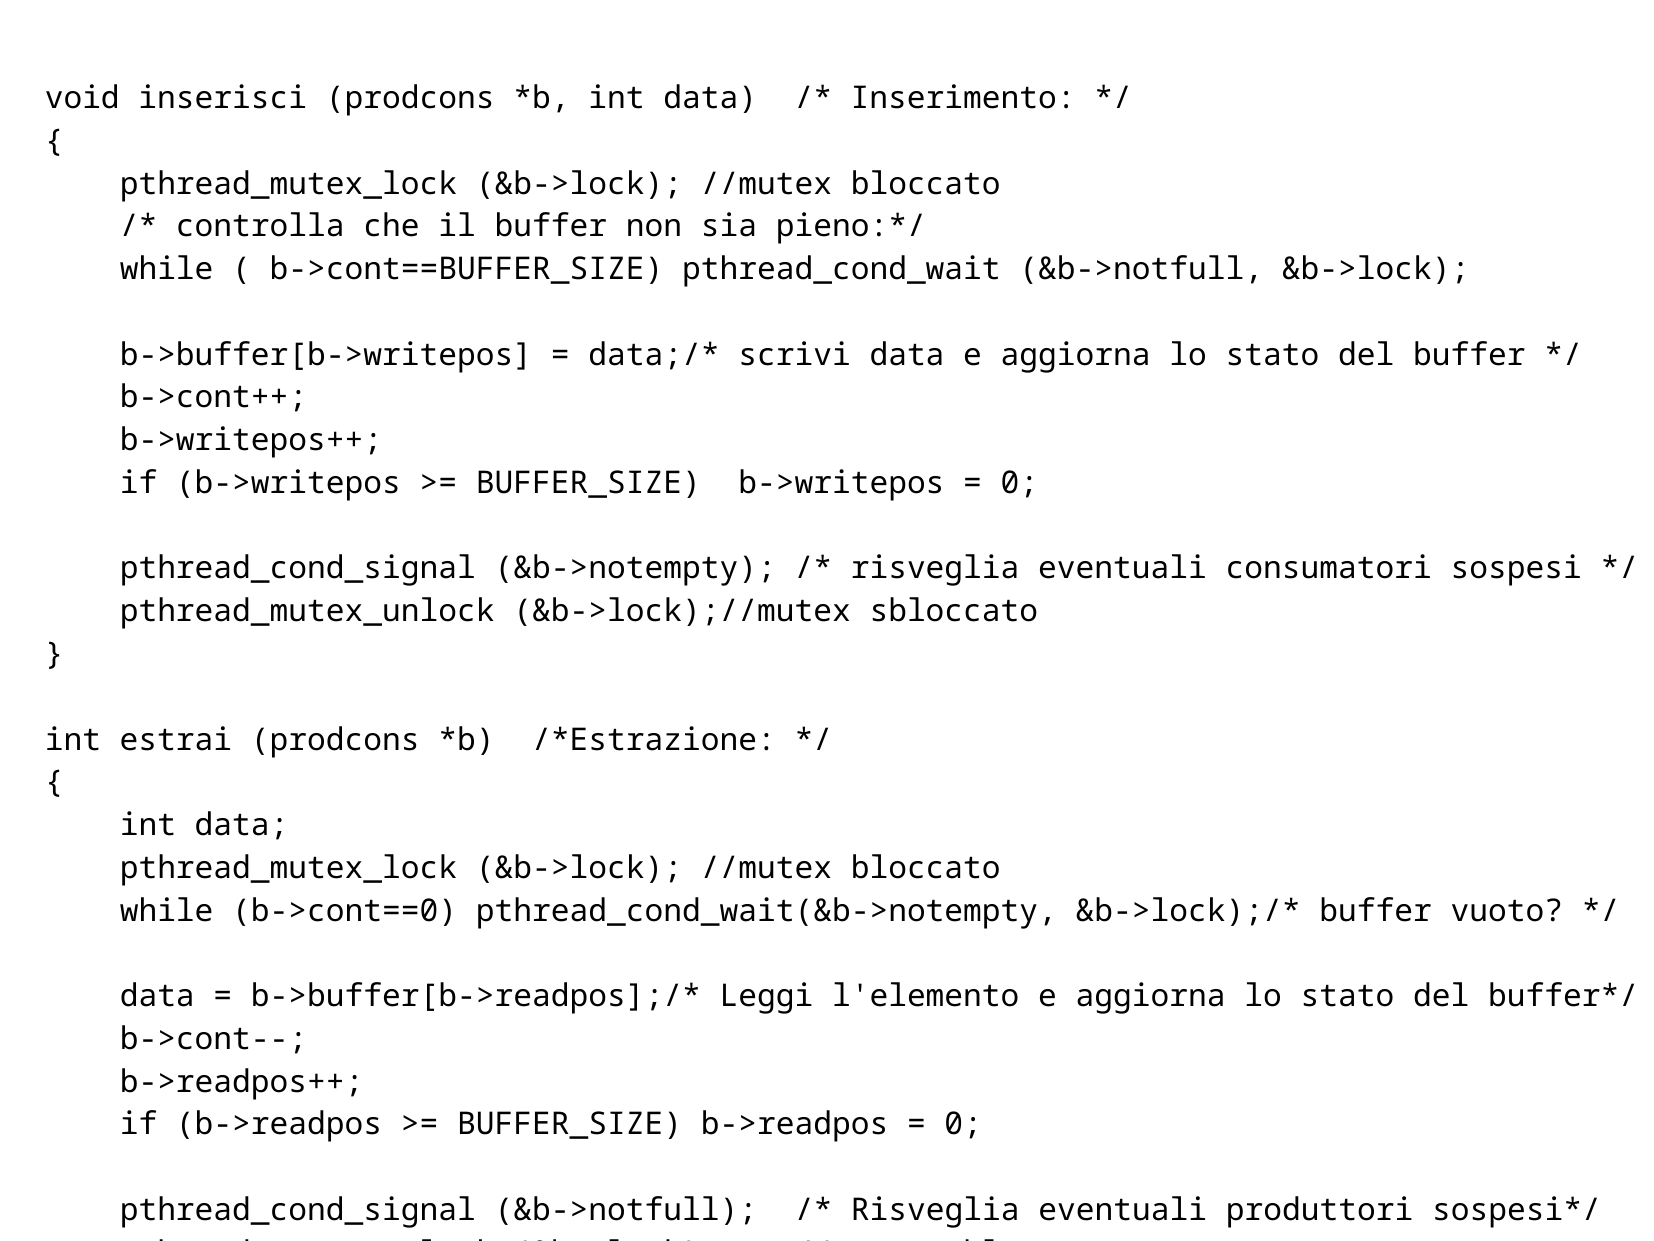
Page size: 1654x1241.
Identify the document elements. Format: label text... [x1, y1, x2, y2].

text_box void inserisci (prodcons *b, int data) /* Inserimento: */ { pthread_mutex_lock (&b->lock); //mutex bloccato /* controlla che il buffer non sia pieno:*/ while ( b->cont==BUFFER_SIZE) pthread_cond_wait (&b->notfull, &b->lock); b->buffer[b->writepos] = data;/* scrivi data e aggiorna lo stato del buffer */ b->cont++; b->writepos++; if (b->writepos >= BUFFER_SIZE) b->writepos = 0; pthread_cond_signal (&b->notempty); /* risveglia eventuali consumatori sospesi */ pthread_mutex_unlock (&b->lock);//mutex sbloccato } int estrai (prodcons *b) /*Estrazione: */ { int data; pthread_mutex_lock (&b->lock); //mutex bloccato while (b->cont==0) pthread_cond_wait(&b->notempty, &b->lock);/* buffer vuoto? */ data = b->buffer[b->readpos];/* Leggi l'elemento e aggiorna lo stato del buffer*/ b->cont--; b->readpos++; if (b->readpos >= BUFFER_SIZE) b->readpos = 0; pthread_cond_signal (&b->notfull); /* Risveglia eventuali produttori sospesi*/ pthread_mutex_unlock (&b->lock); //mutex sbloccato return data; /*Ritorna il dato letto dal buffer*/ } [30, 25, 1654, 1172]
